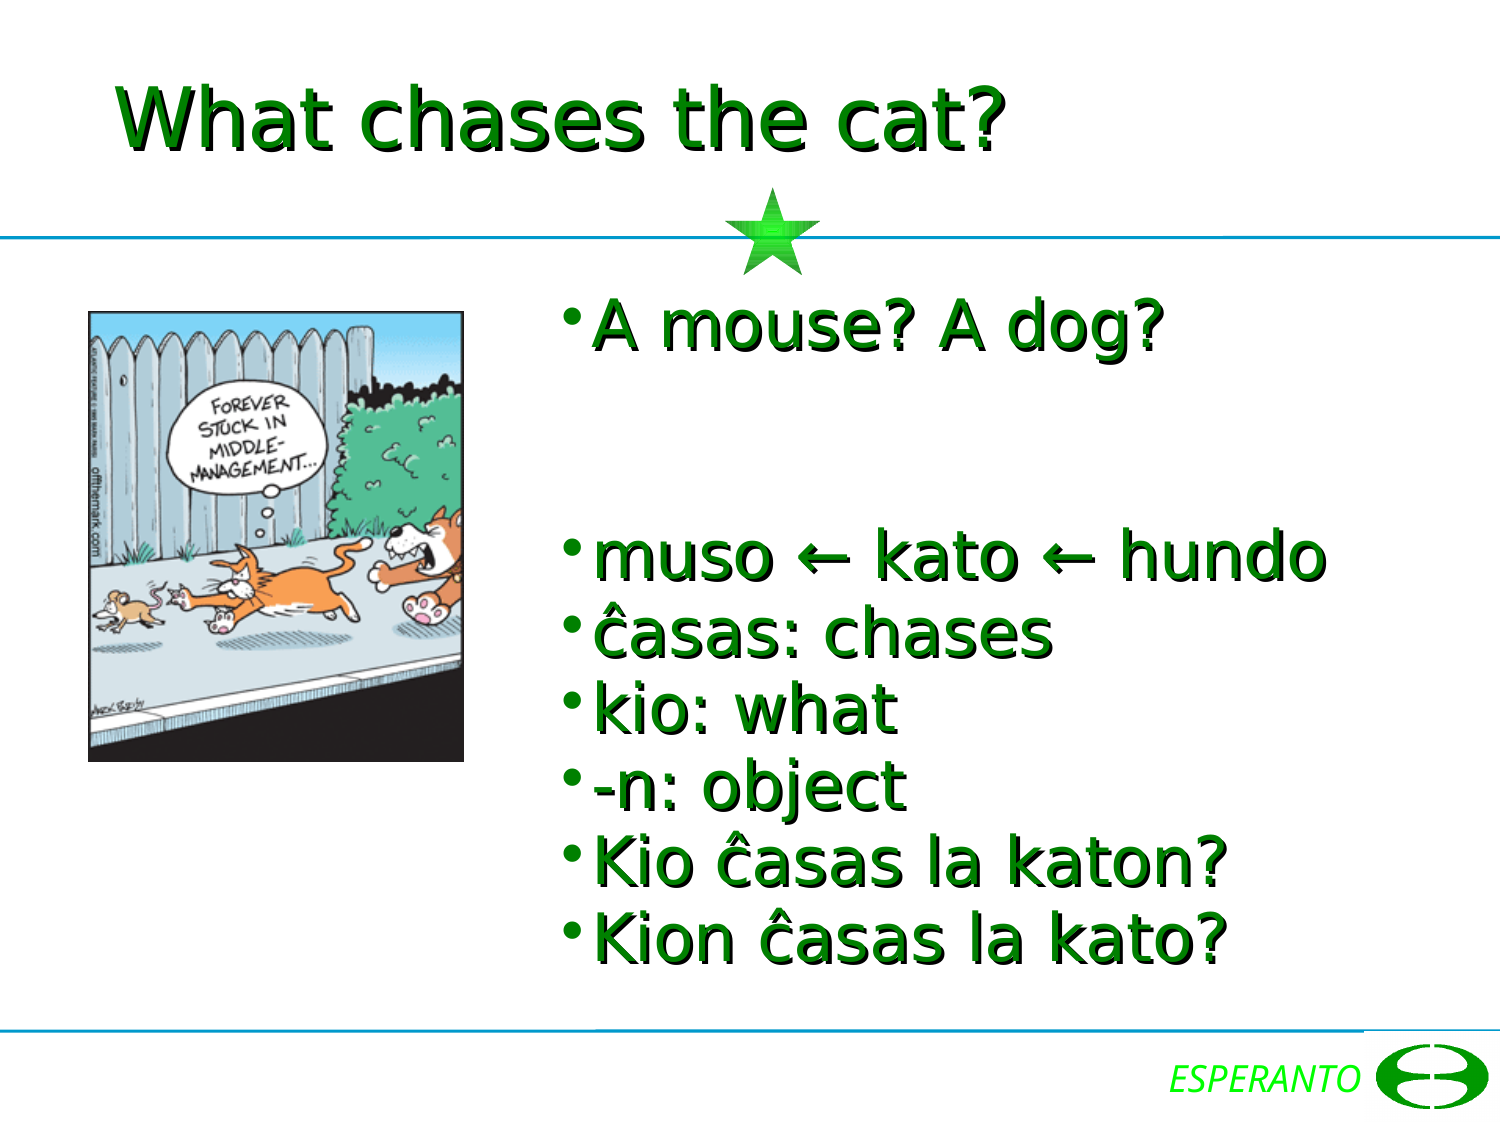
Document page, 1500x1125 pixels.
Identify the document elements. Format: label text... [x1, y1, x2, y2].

picture [1364, 1032, 1500, 1122]
title What chases the cat? [112, 5, 1448, 244]
list A mouse? A dog? muso ← kato ← hundo ĉasas: chases kio: what -n: object Kio ĉasas la katon? Kion ĉasas la kato? [561, 299, 1448, 1068]
picture [88, 311, 464, 762]
